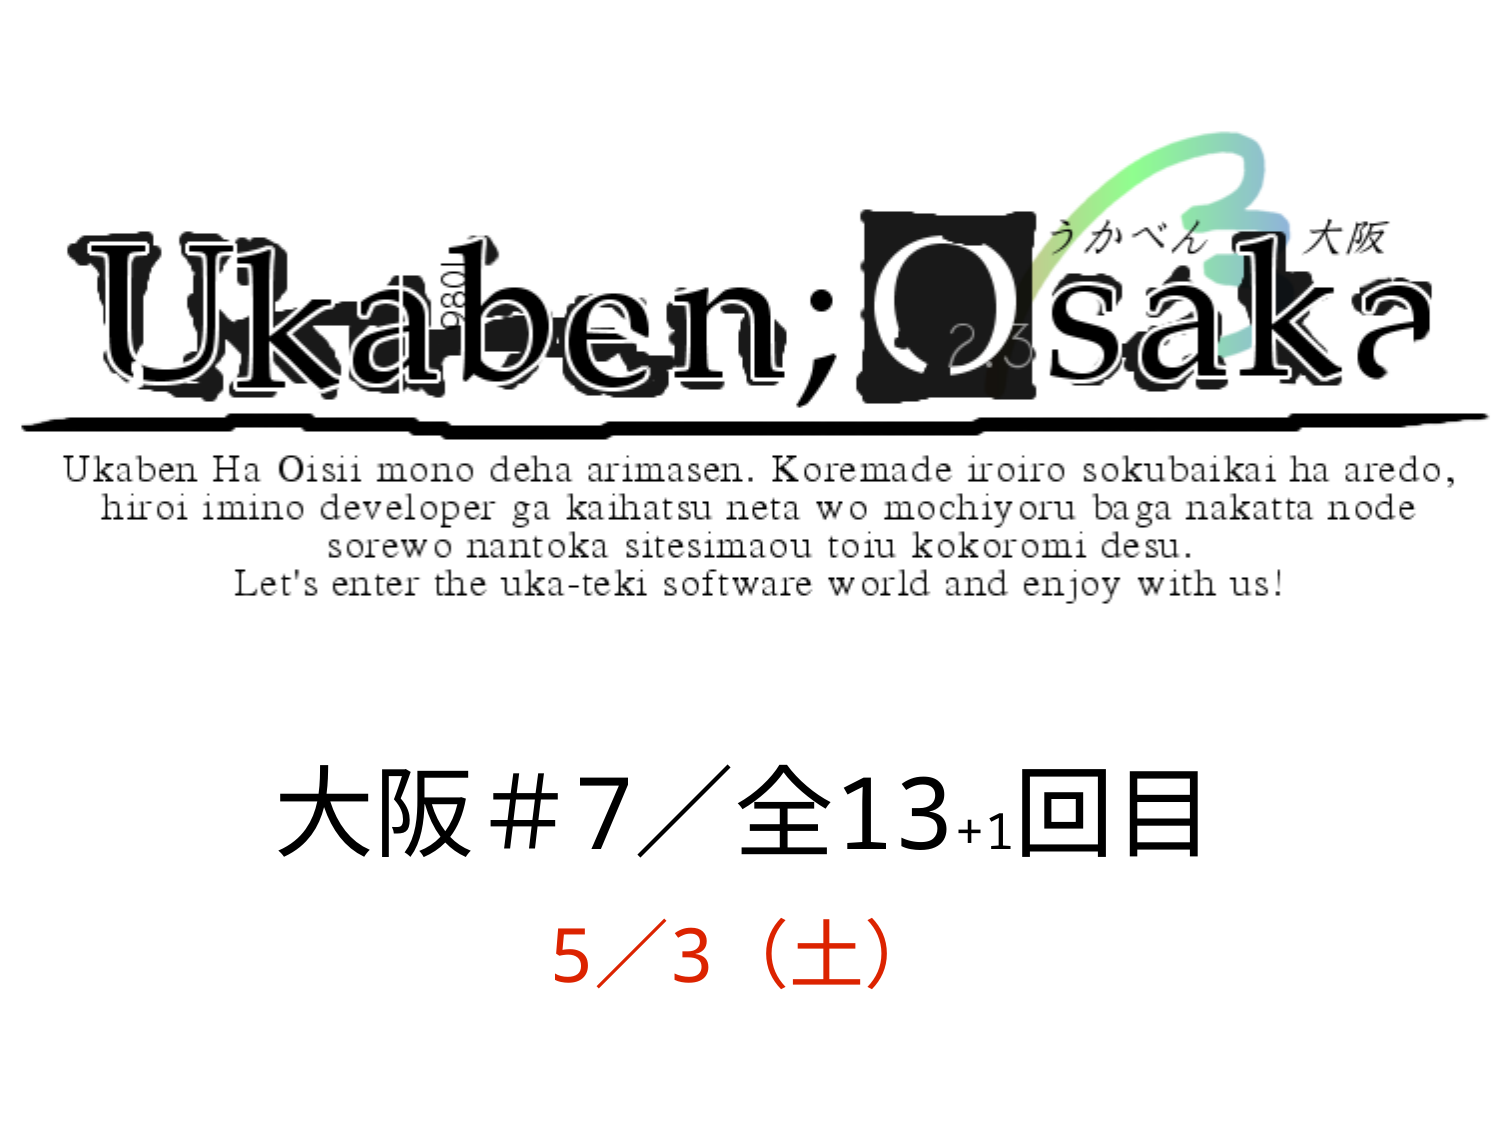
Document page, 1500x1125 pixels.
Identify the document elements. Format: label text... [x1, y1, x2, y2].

picture [0, 106, 1500, 668]
text_box 大阪＃7／全13+1回目 5／3（土） [219, 726, 1270, 963]
